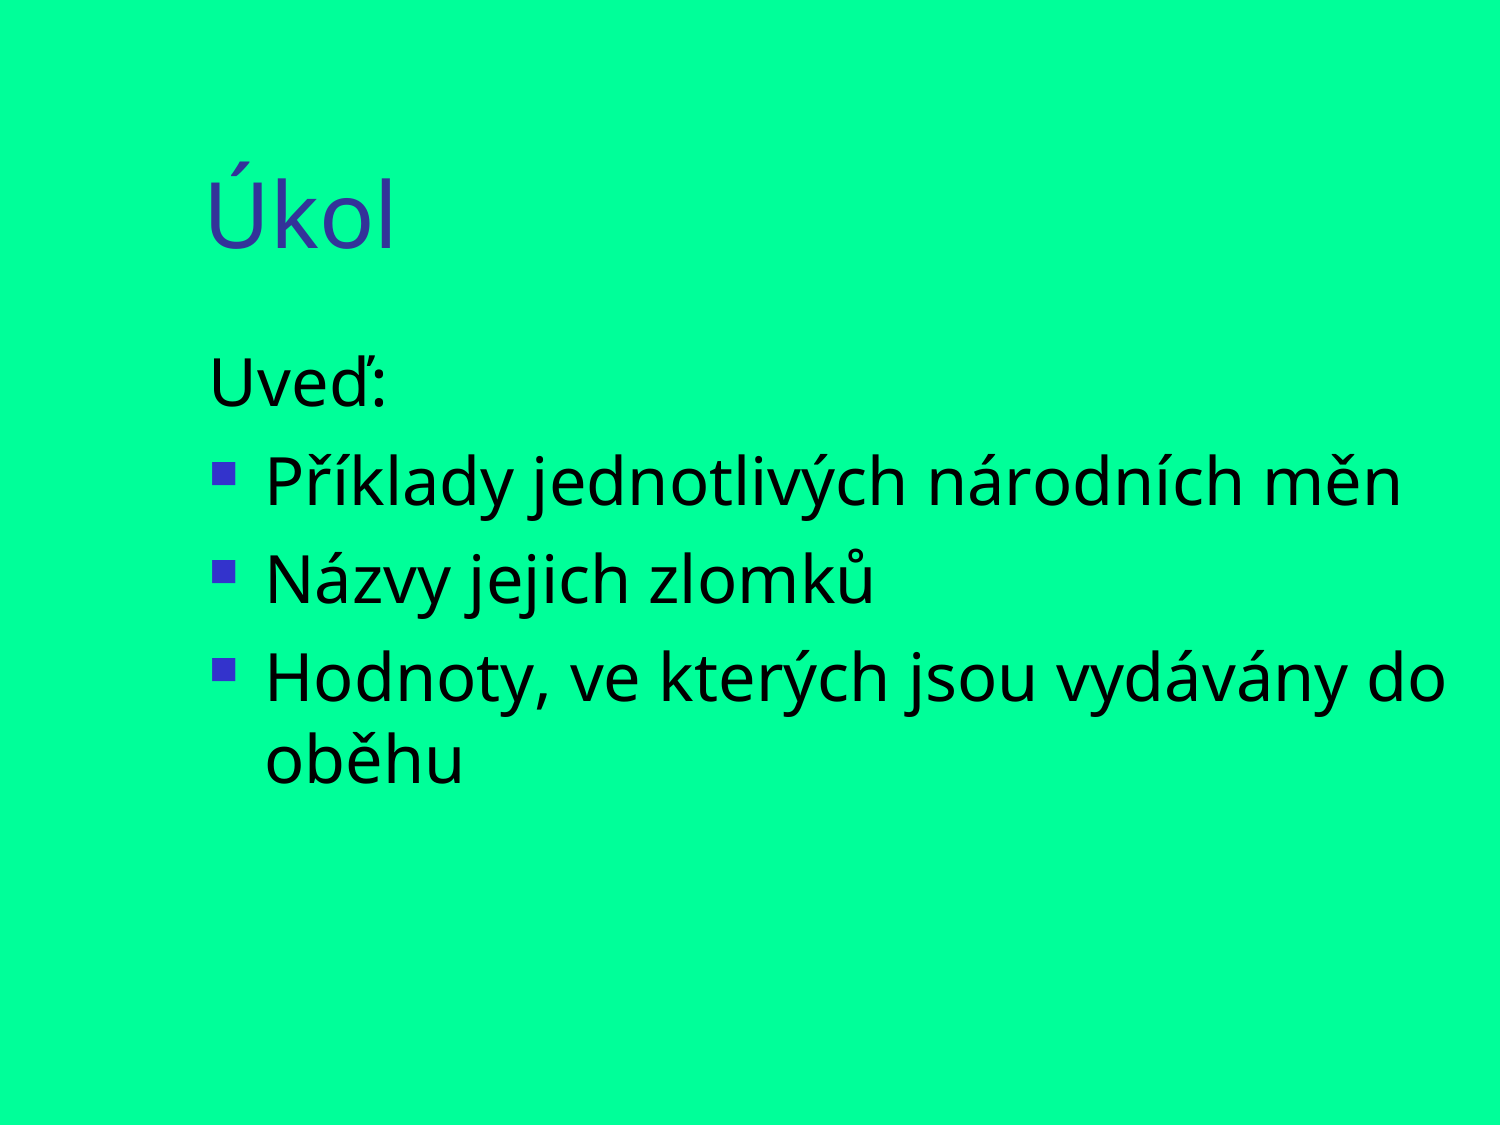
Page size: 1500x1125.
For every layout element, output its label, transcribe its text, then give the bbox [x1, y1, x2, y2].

list Uveď: Příklady jednotlivých národních měn Názvy jejich zlomků Hodnoty, ve kterých jsou vydávány do oběhu [193, 331, 1469, 1099]
title Úkol [188, 35, 1467, 276]
